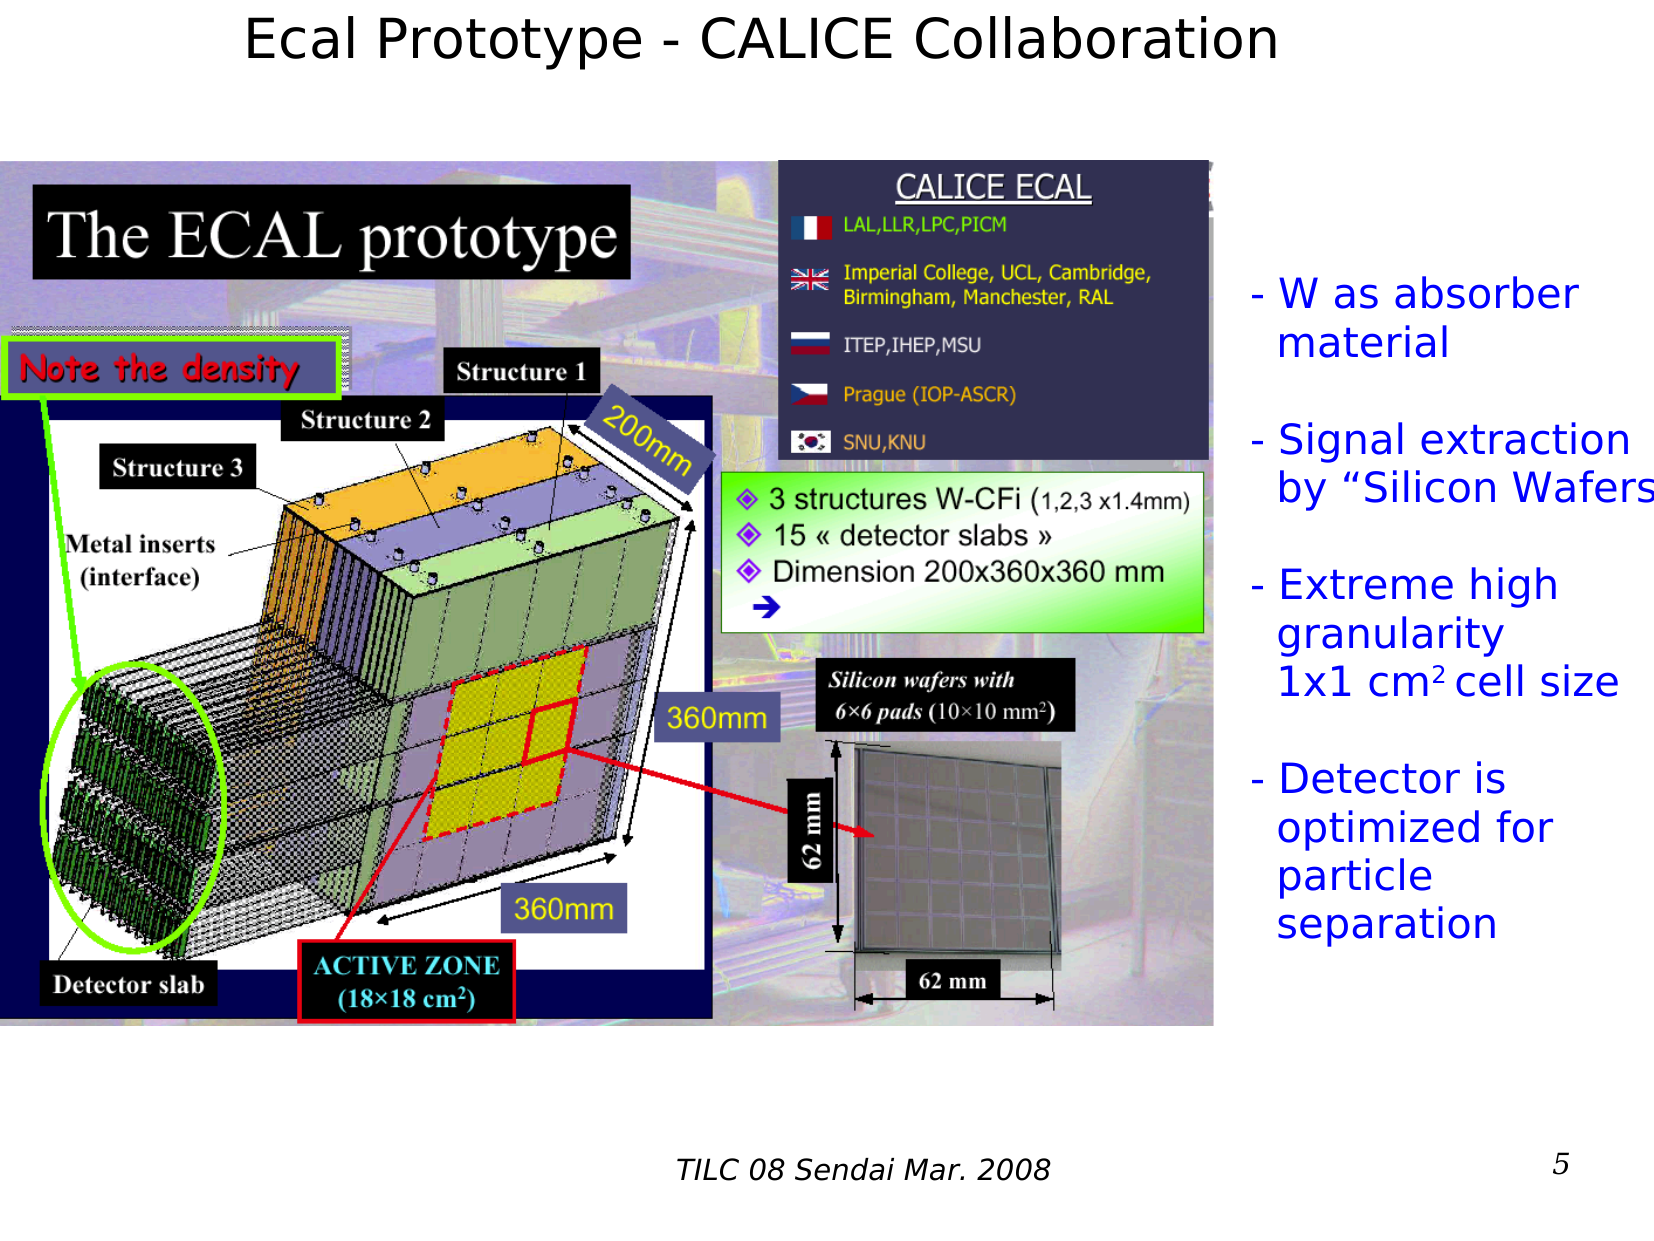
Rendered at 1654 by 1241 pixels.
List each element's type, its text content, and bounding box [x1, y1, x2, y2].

text_box Ecal Prototype - CALICE Collaboration [229, 0, 1297, 80]
text_box - W as absorber material - Signal extraction by “Silicon Wafers” - Extreme high granularity 1x1 cm2 cell size - Detector is optimized for particle separation [1235, 165, 1654, 957]
picture [0, 160, 1216, 1026]
